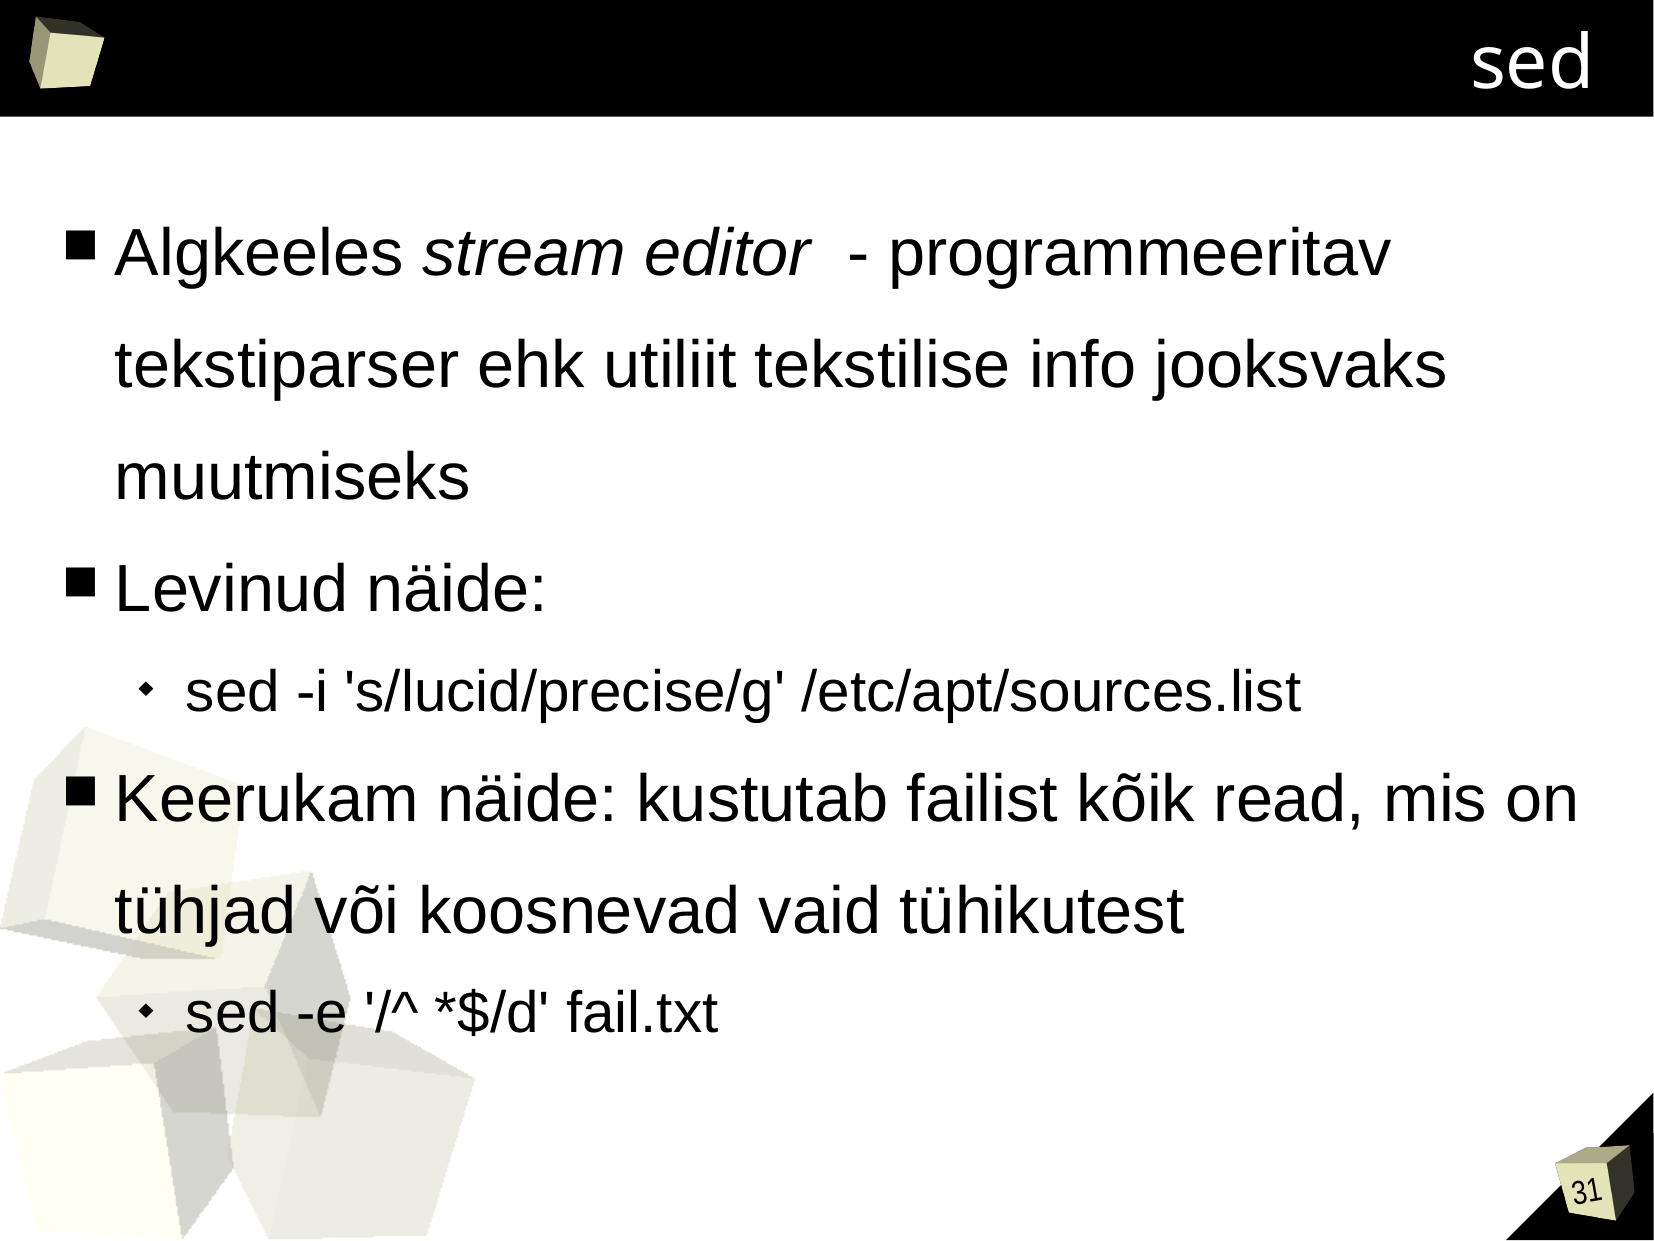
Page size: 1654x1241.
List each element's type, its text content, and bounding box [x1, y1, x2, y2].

picture [0, 726, 477, 1241]
title sed [118, 0, 1595, 119]
list Algkeeles stream editor - programmeeritav tekstiparser ehk utiliit tekstilise info jooksvaks muutmiseks Levinud näide: sed -i 's/lucid/precise/g' /etc/apt/sources.list Keerukam näide: kustutab failist kõik read, mis on tühjad või koosnevad vaid tühikutest sed -e '/^ *$/d' fail.txt [44, 177, 1611, 1214]
